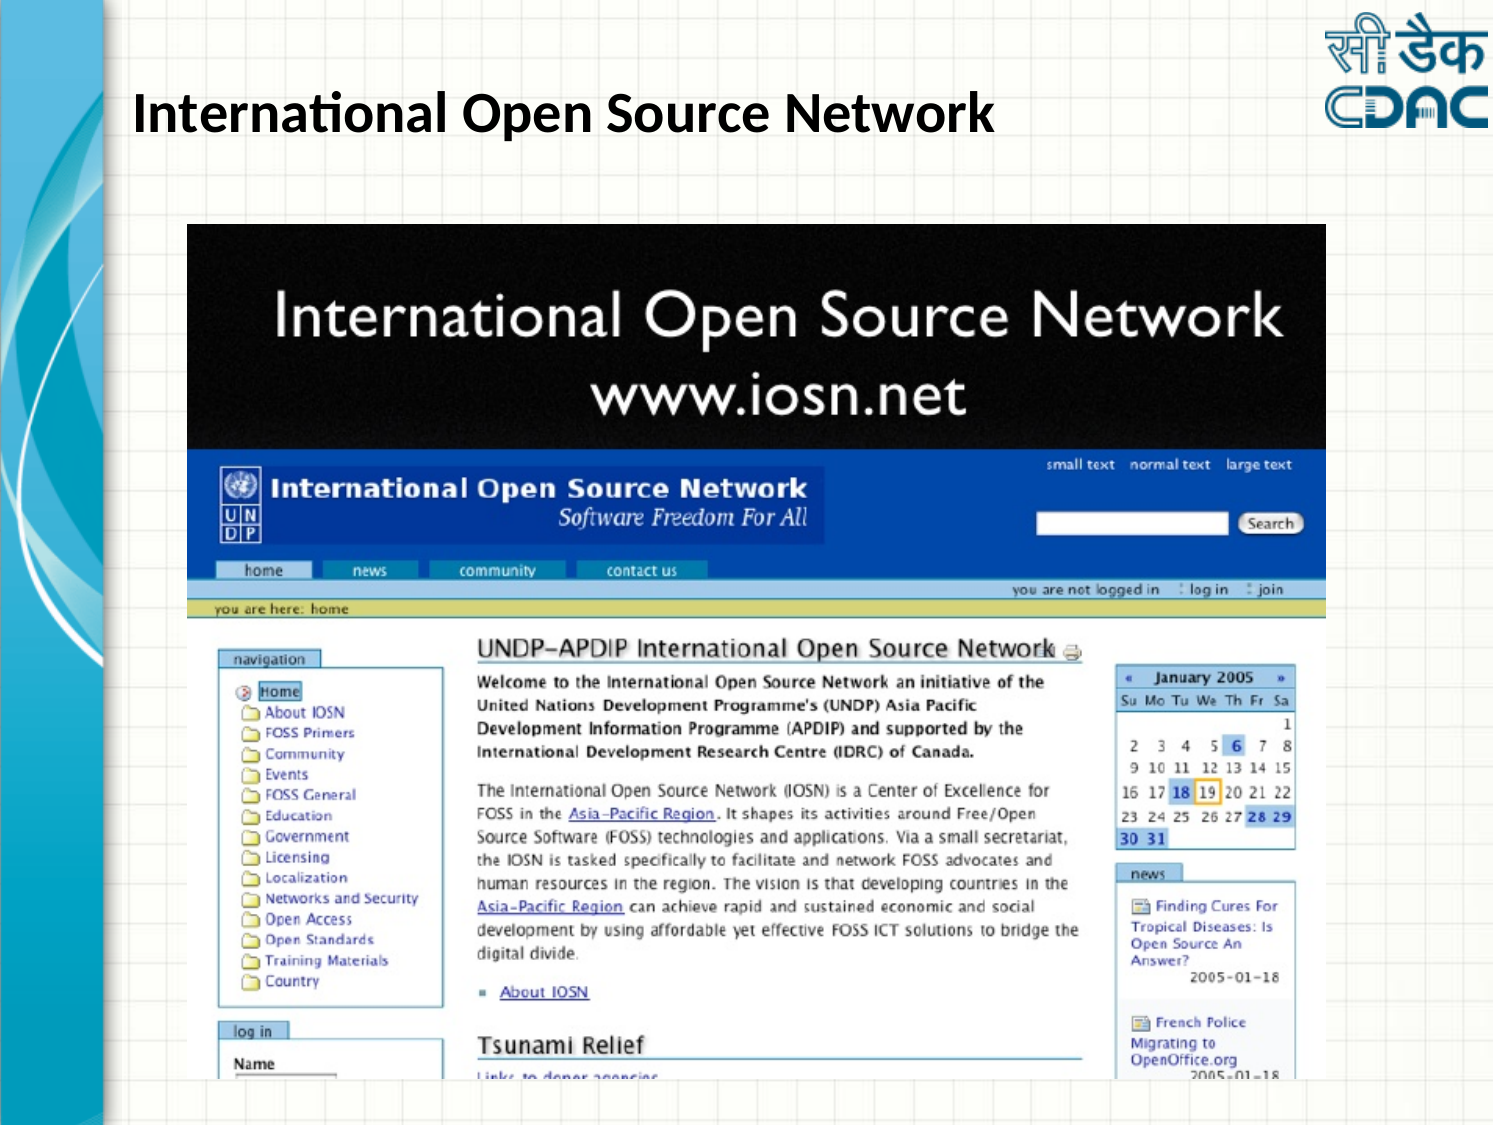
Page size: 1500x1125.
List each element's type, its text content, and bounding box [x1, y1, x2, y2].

text_box International Open Source Network [117, 49, 1468, 238]
picture [0, 0, 1493, 1125]
